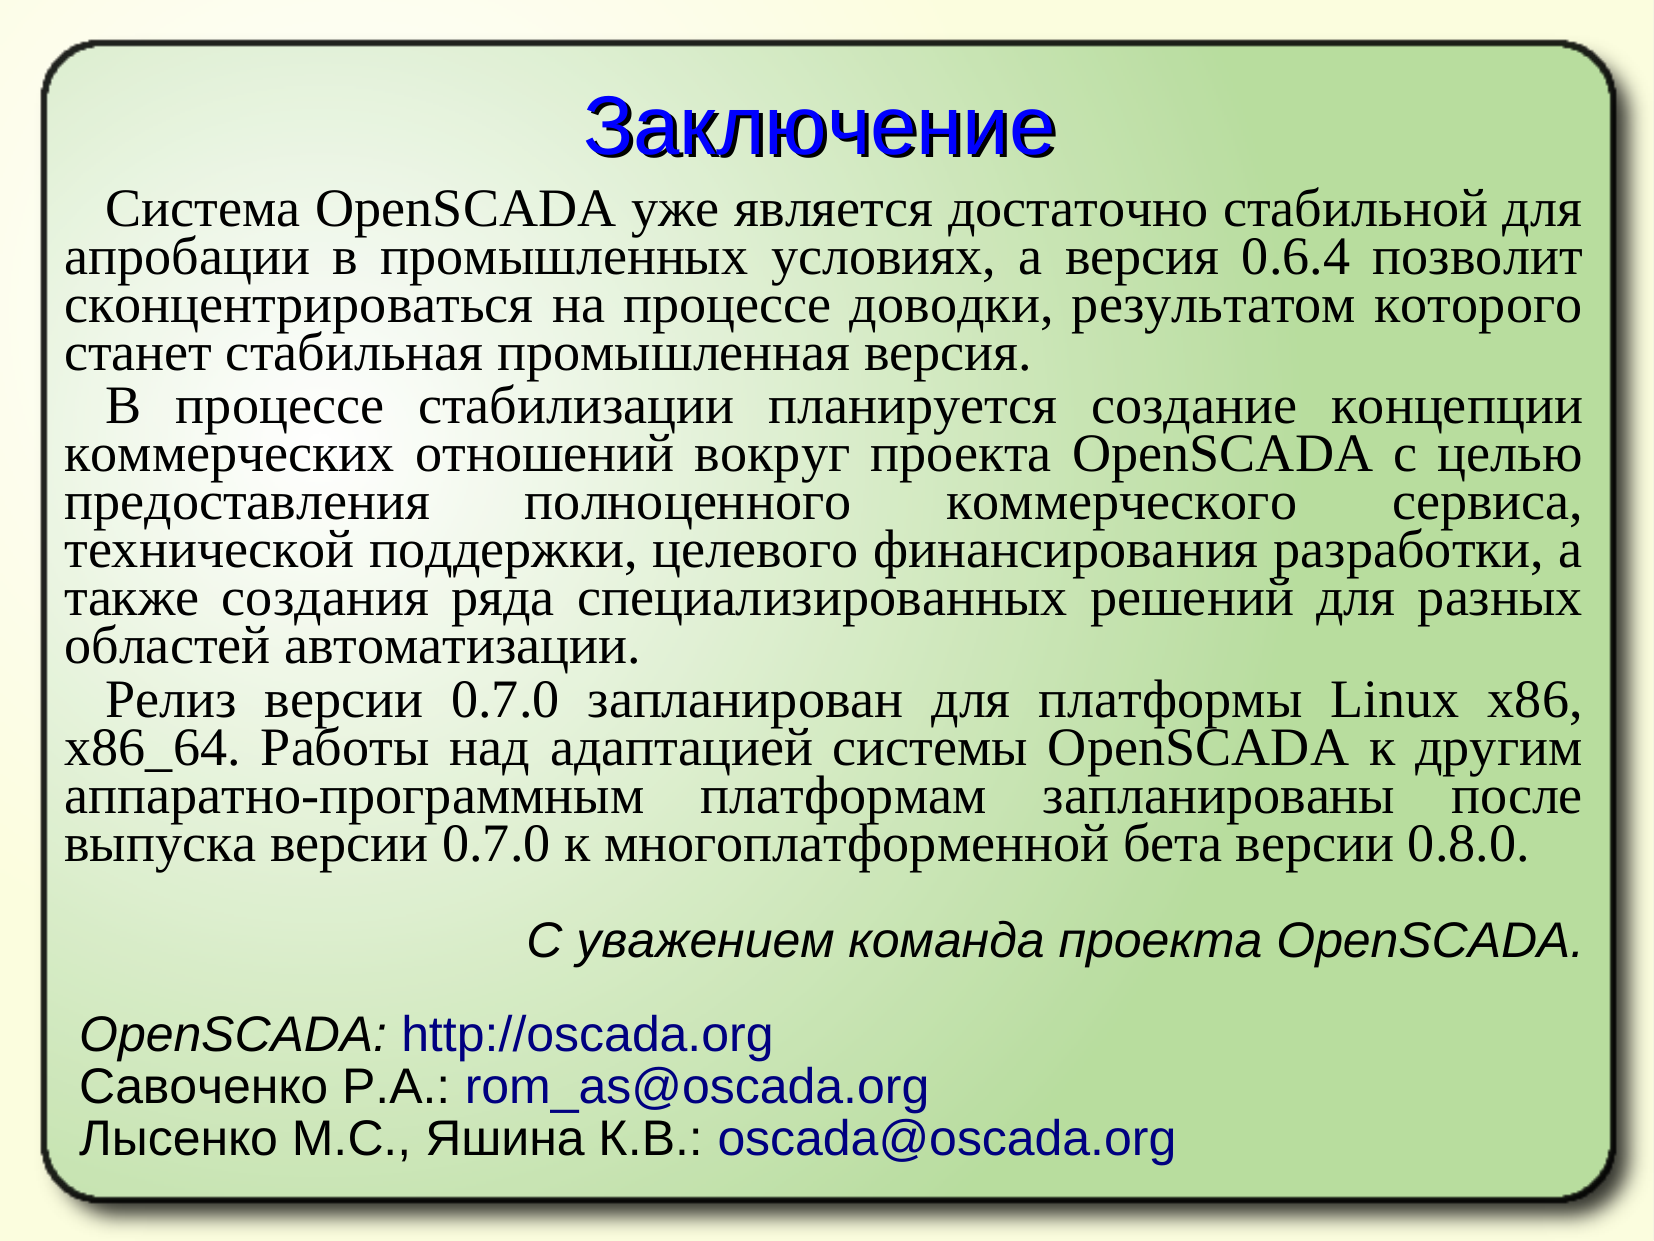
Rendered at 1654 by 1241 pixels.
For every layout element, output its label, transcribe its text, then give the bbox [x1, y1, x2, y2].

text_box Система OpenSCADA уже является достаточно стабильной для апробации в промышленных условиях, а версия 0.6.4 позволит сконцентрироваться на процессе доводки, результатом которого станет стабильная промышленная версия. В процессе стабилизации планируется создание концепции коммерческих отношений вокруг проекта OpenSCADA с целью предоставления полноценного коммерческого сервиса, технической поддержки, целевого финансирования разработки, а также создания ряда специализированных решений для разных областей автоматизации. Релиз версии 0.7.0 запланирован для платформы Linux x86, x86_64. Работы над адаптацией системы OpenSCADA к другим аппаратно-программным платформам запланированы после выпуска версии 0.7.0 к многоплатформенной бета версии 0.8.0. С уважением команда проекта OpenSCADA. [49, 180, 1600, 986]
title Заключение [38, 65, 1602, 170]
picture [0, 0, 1654, 1241]
text_box OpenSCADA: http://oscada.org Савоченко Р.А.: rom_as@oscada.org Лысенко М.С., Яшина К.В.: oscada@oscada.org [79, 1010, 1577, 1146]
